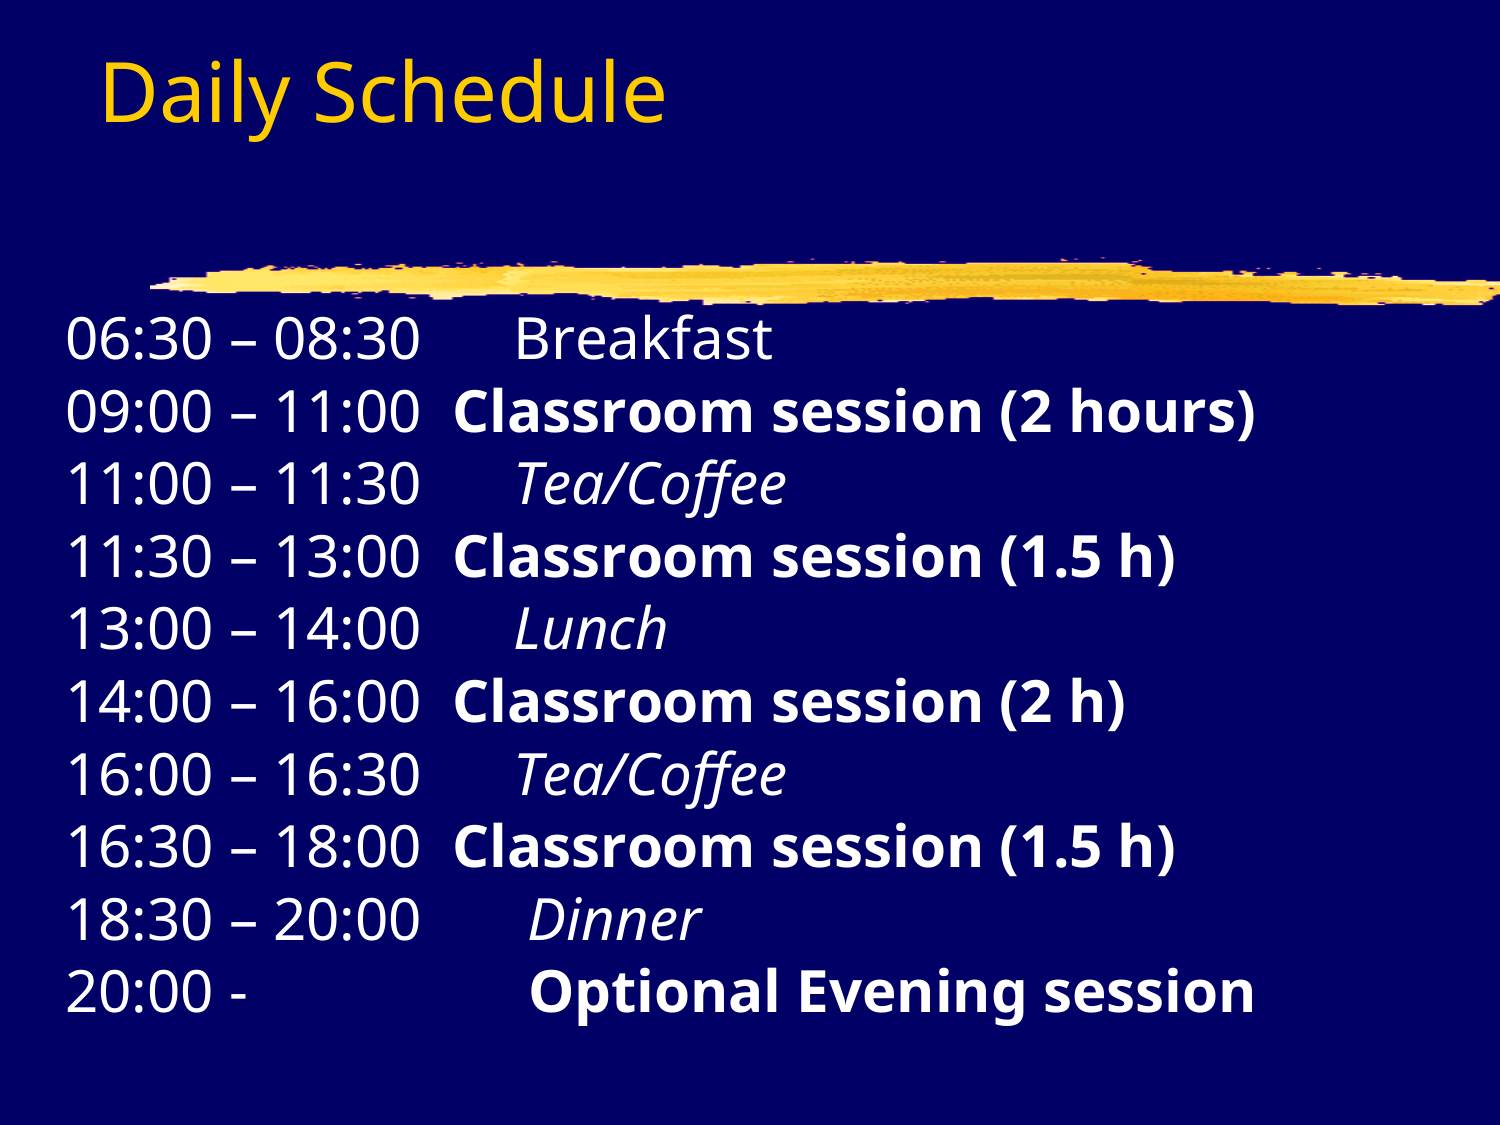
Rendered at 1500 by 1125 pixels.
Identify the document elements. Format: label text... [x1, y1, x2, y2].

list 06:30 – 08:30 Breakfast 09:00 – 11:00 Classroom session (2 hours) 11:00 – 11:30 Tea/Coffee 11:30 – 13:00 Classroom session (1.5 h) 13:00 – 14:00 Lunch 14:00 – 16:00 Classroom session (2 h) 16:00 – 16:30 Tea/Coffee 16:30 – 18:00 Classroom session (1.5 h) 18:30 – 20:00 Dinner 20:00 - Optional Evening session [62, 325, 1500, 1122]
title Daily Schedule [98, 0, 1379, 203]
picture [150, 252, 1500, 316]
